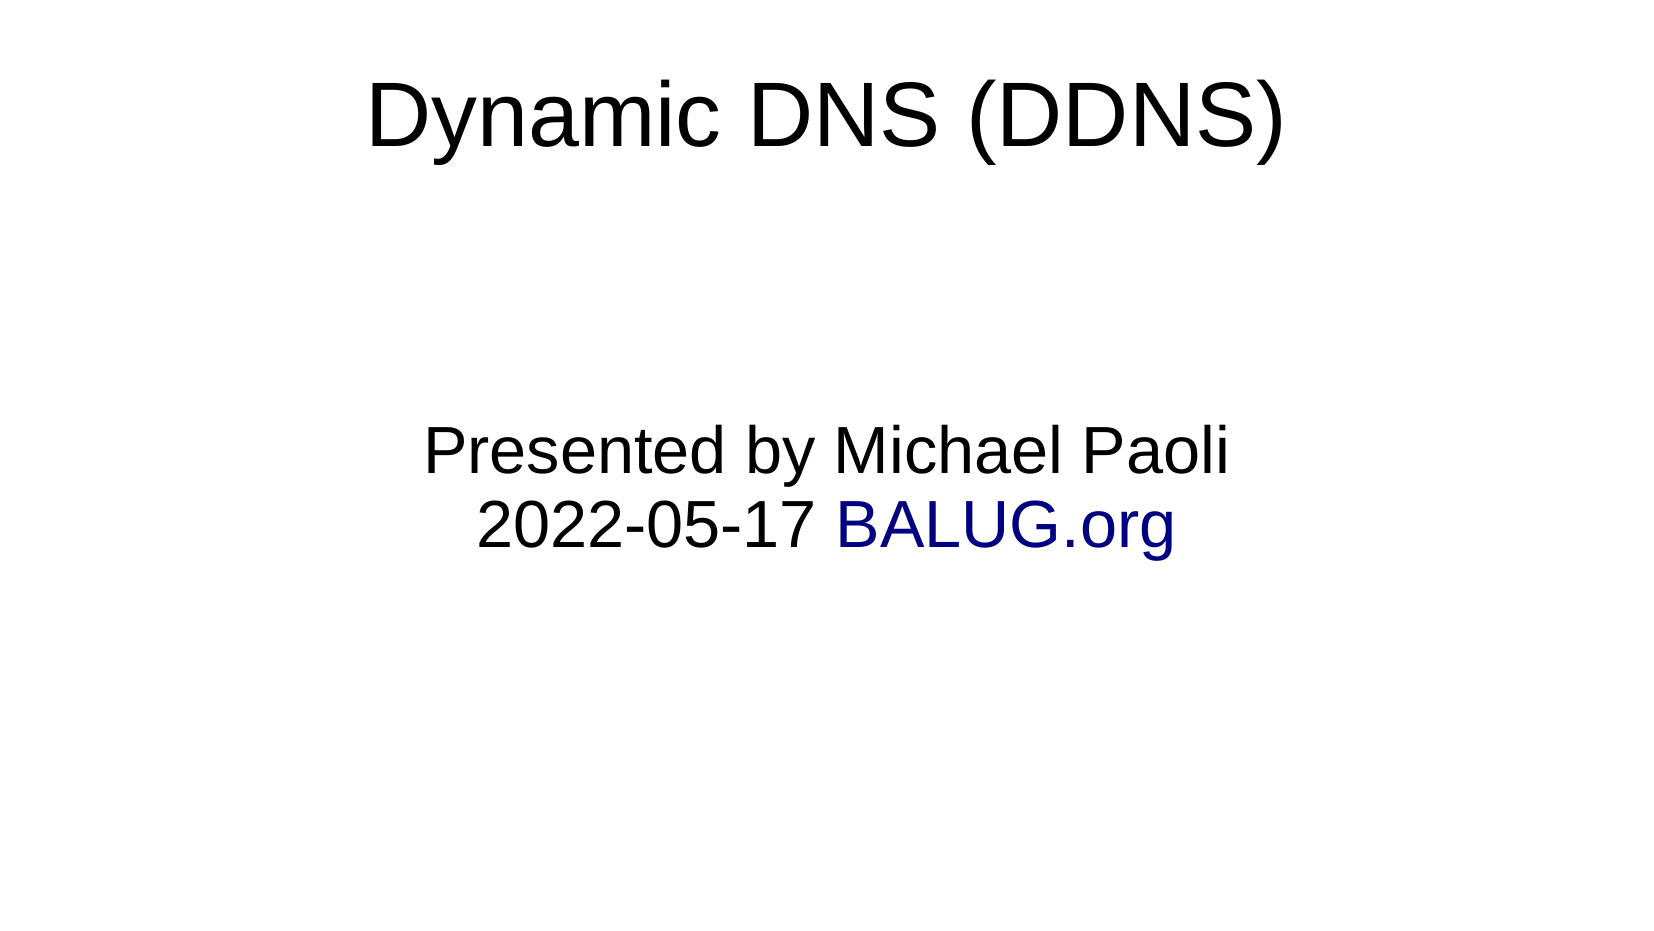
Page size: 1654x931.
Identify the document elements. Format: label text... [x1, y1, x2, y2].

subtitle Presented by Michael Paoli 2022-05-17 BALUG.org [82, 217, 1571, 758]
title Dynamic DNS (DDNS) [82, 37, 1571, 193]
